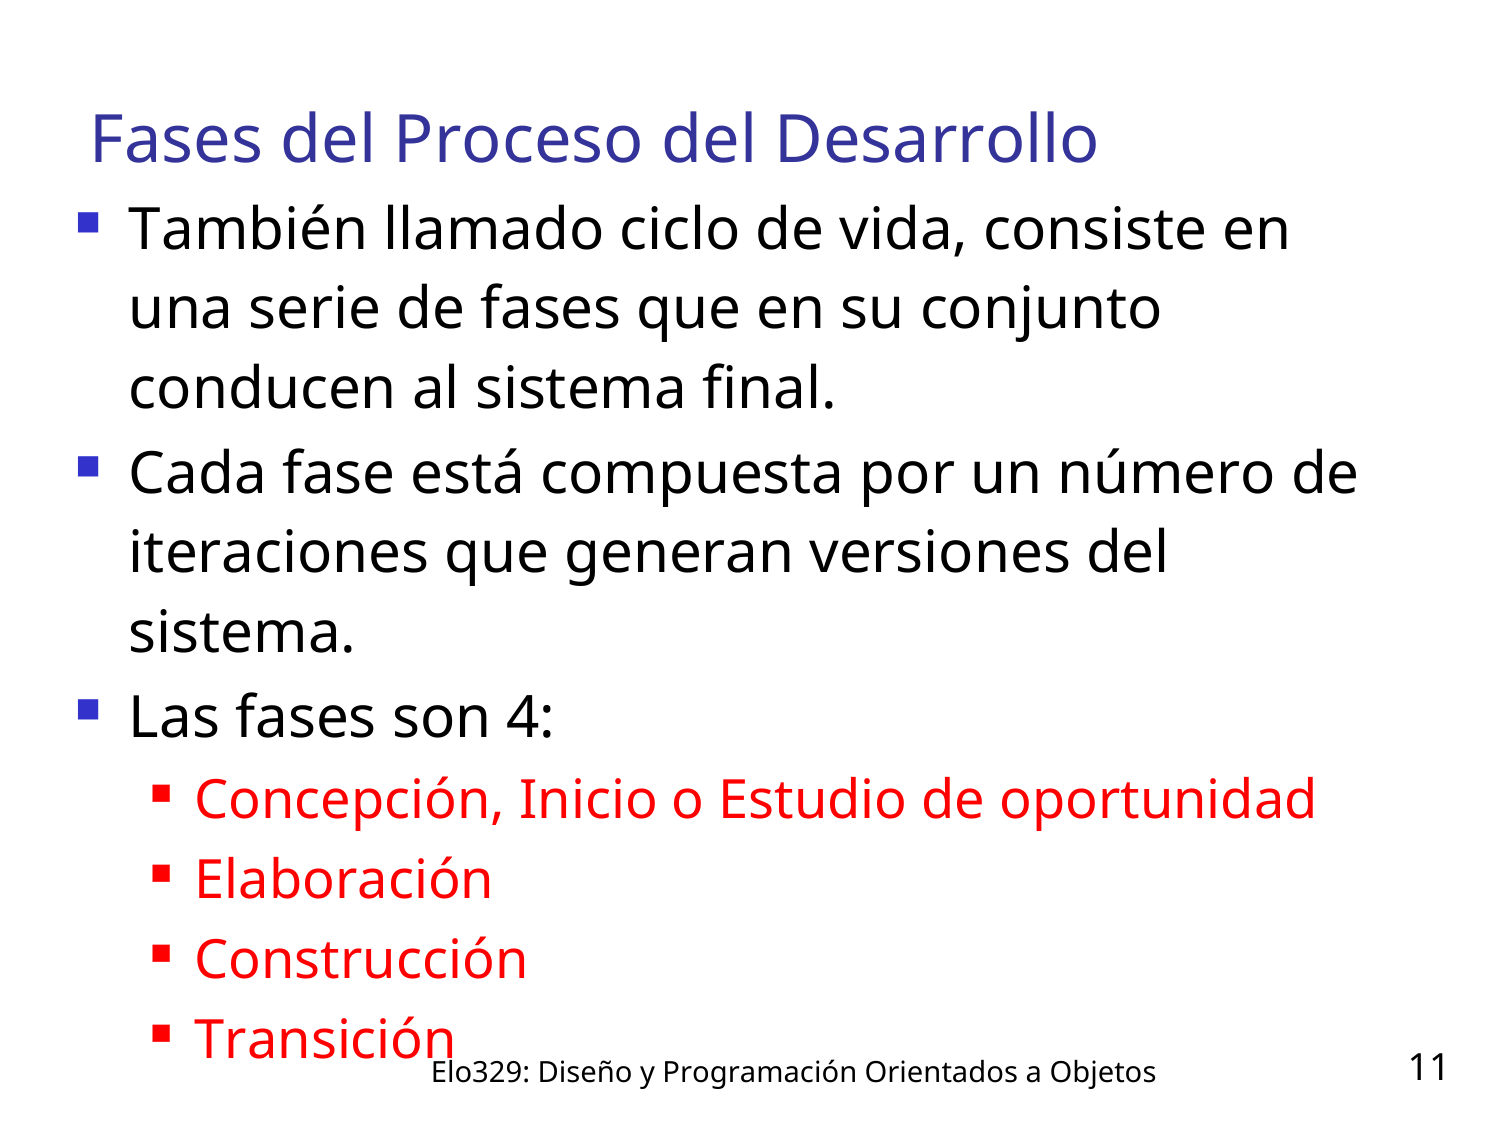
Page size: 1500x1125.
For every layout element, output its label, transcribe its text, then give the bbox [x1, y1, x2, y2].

list También llamado ciclo de vida, consiste en una serie de fases que en su conjunto conducen al sistema final. Cada fase está compuesta por un número de iteraciones que generan versiones del sistema. Las fases son 4: Concepción, Inicio o Estudio de oportunidad Elaboración Construcción Transición [75, 187, 1398, 1051]
title Fases del Proceso del Desarrollo [75, 10, 1426, 188]
